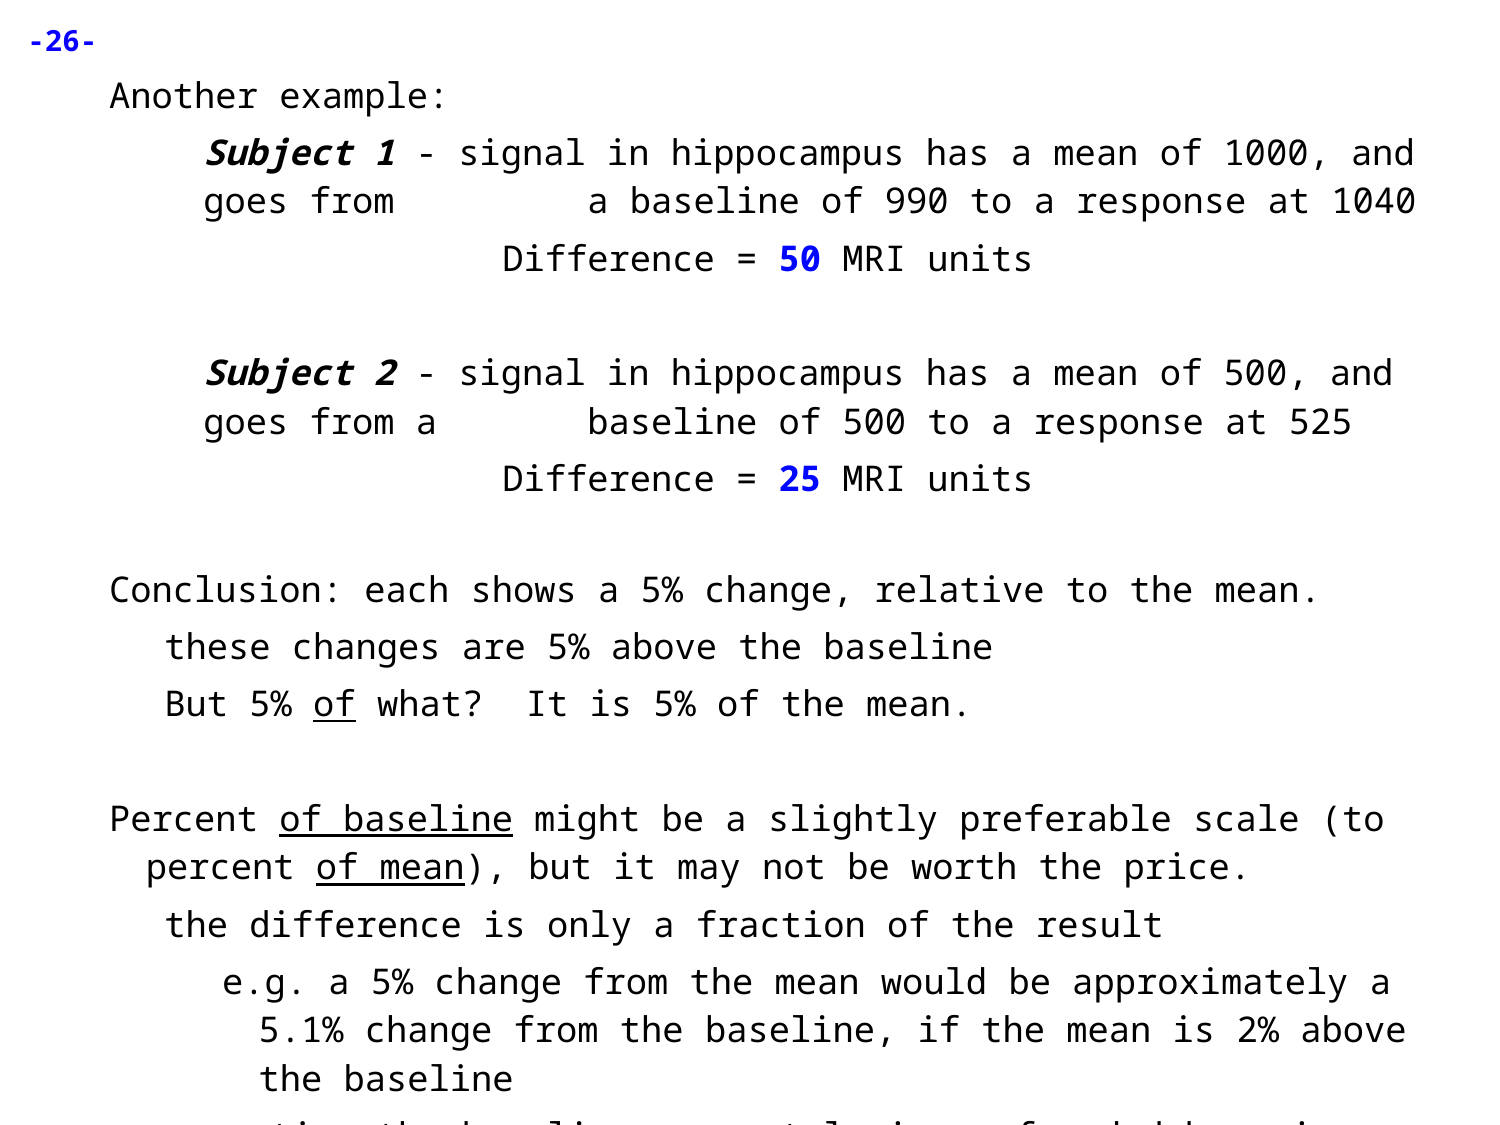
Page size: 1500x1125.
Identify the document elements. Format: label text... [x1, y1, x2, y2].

list Another example: Subject 1 - signal in hippocampus has a mean of 1000, and goes from a baseline of 990 to a response at 1040 Difference = 50 MRI units Subject 2 - signal in hippocampus has a mean of 500, and goes from a baseline of 500 to a response at 525 Difference = 25 MRI units Conclusion: each shows a 5% change, relative to the mean. these changes are 5% above the baseline But 5% of what? It is 5% of the mean. Percent of baseline might be a slightly preferable scale (to percent of mean), but it may not be worth the price. the difference is only a fraction of the result e.g. a 5% change from the mean would be approximately a 5.1% change from the baseline, if the mean is 2% above the baseline computing the baseline accurately is confounded by using motion parameters (but using motion parameters may be considered more important) [37, 62, 1450, 1089]
